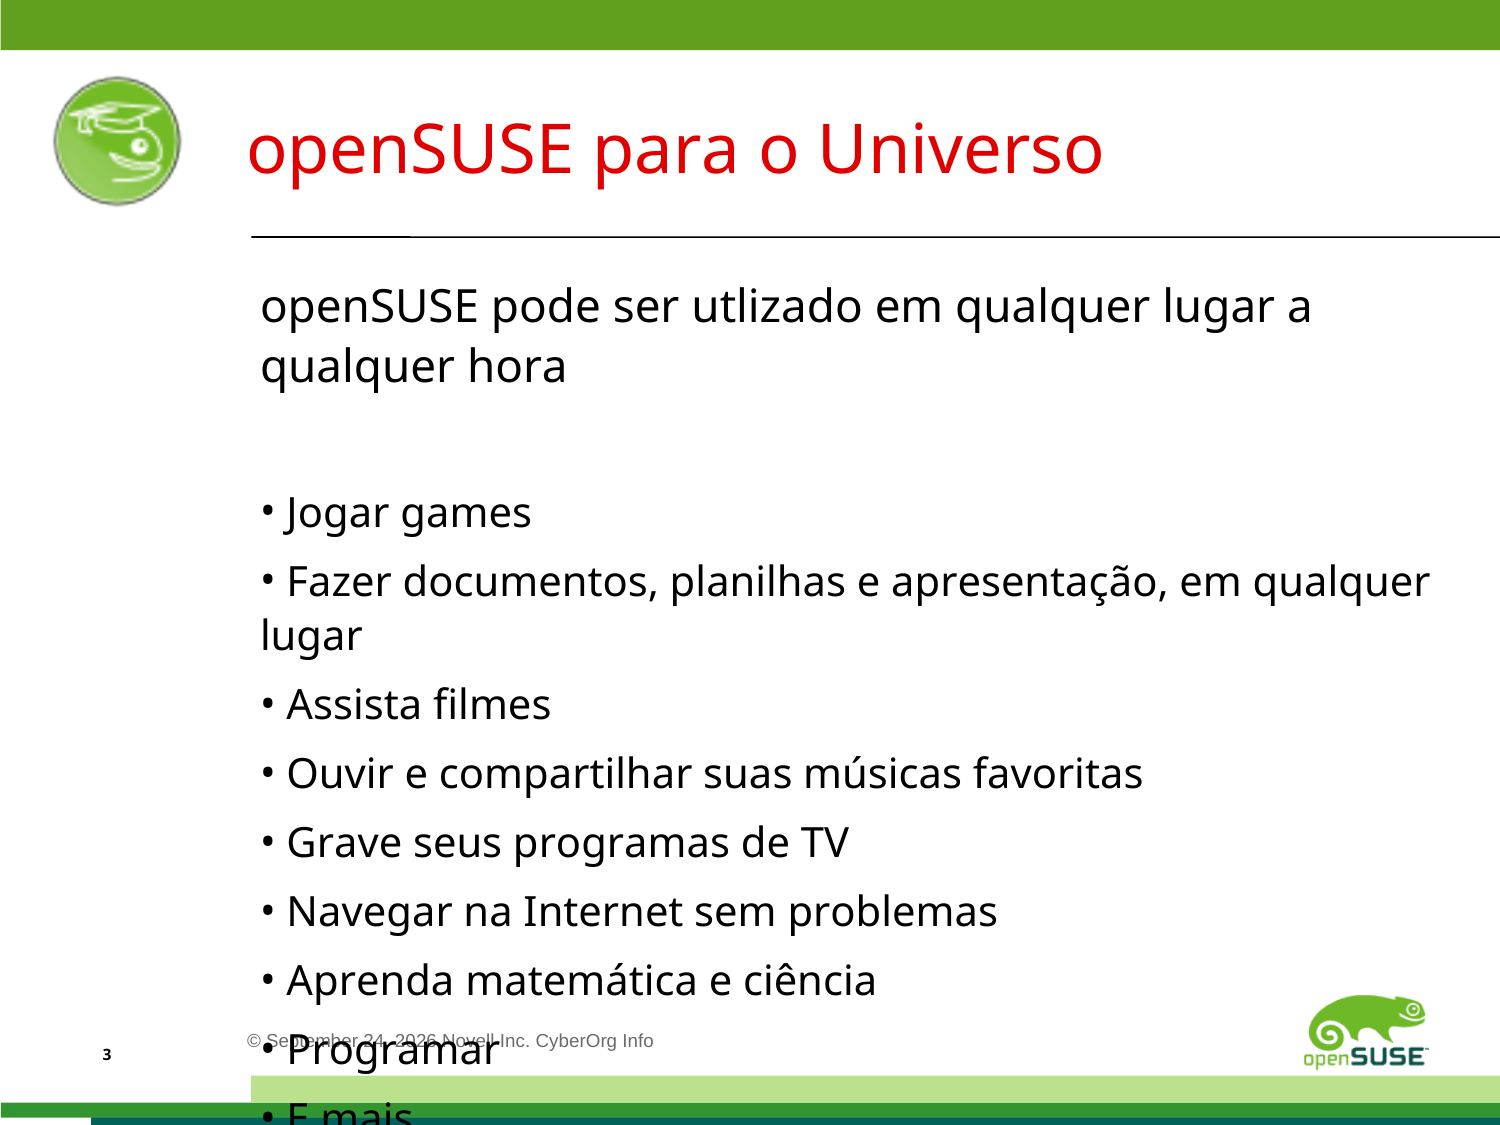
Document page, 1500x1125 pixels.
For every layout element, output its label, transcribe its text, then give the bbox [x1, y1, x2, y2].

picture [1304, 1047, 1429, 1071]
list openSUSE pode ser utlizado em qualquer lugar a qualquer hora Jogar games Fazer documentos, planilhas e apresentação, em qualquer lugar Assista filmes Ouvir e compartilhar suas músicas favoritas Grave seus programas de TV Navegar na Internet sem problemas Aprenda matemática e ciência Programar E mais ....... [245, 267, 1458, 1047]
title openSUSE para o Universo [246, 60, 1409, 239]
picture [51, 74, 186, 211]
